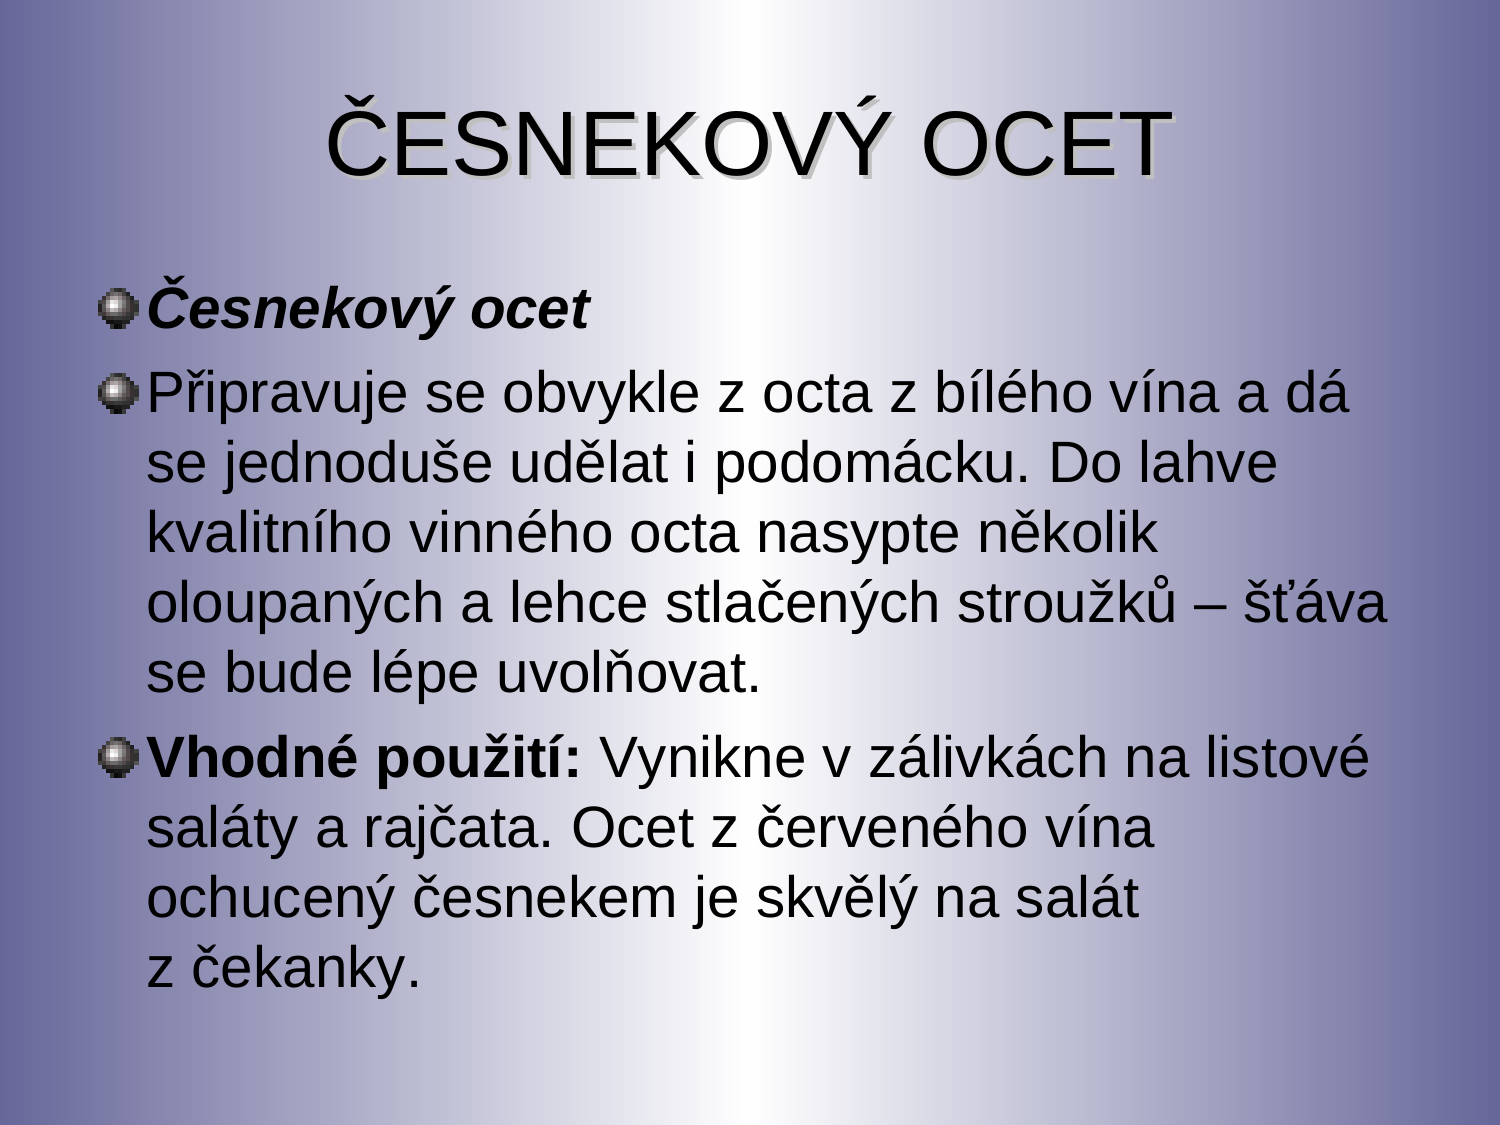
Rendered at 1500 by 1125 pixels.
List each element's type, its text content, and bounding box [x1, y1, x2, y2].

title ČESNEKOVÝ OCET [75, 45, 1426, 233]
list Česnekový ocet Připravuje se obvykle z octa z bílého vína a dá se jednoduše udělat i podomácku. Do lahve kvalitního vinného octa nasypte několik oloupaných a lehce stlačených stroužků – šťáva se bude lépe uvolňovat. Vhodné použití: Vynikne v zálivkách na listové saláty a rajčata. Ocet z červeného vína ochucený česnekem je skvělý na salát z čekanky. [75, 262, 1426, 1091]
